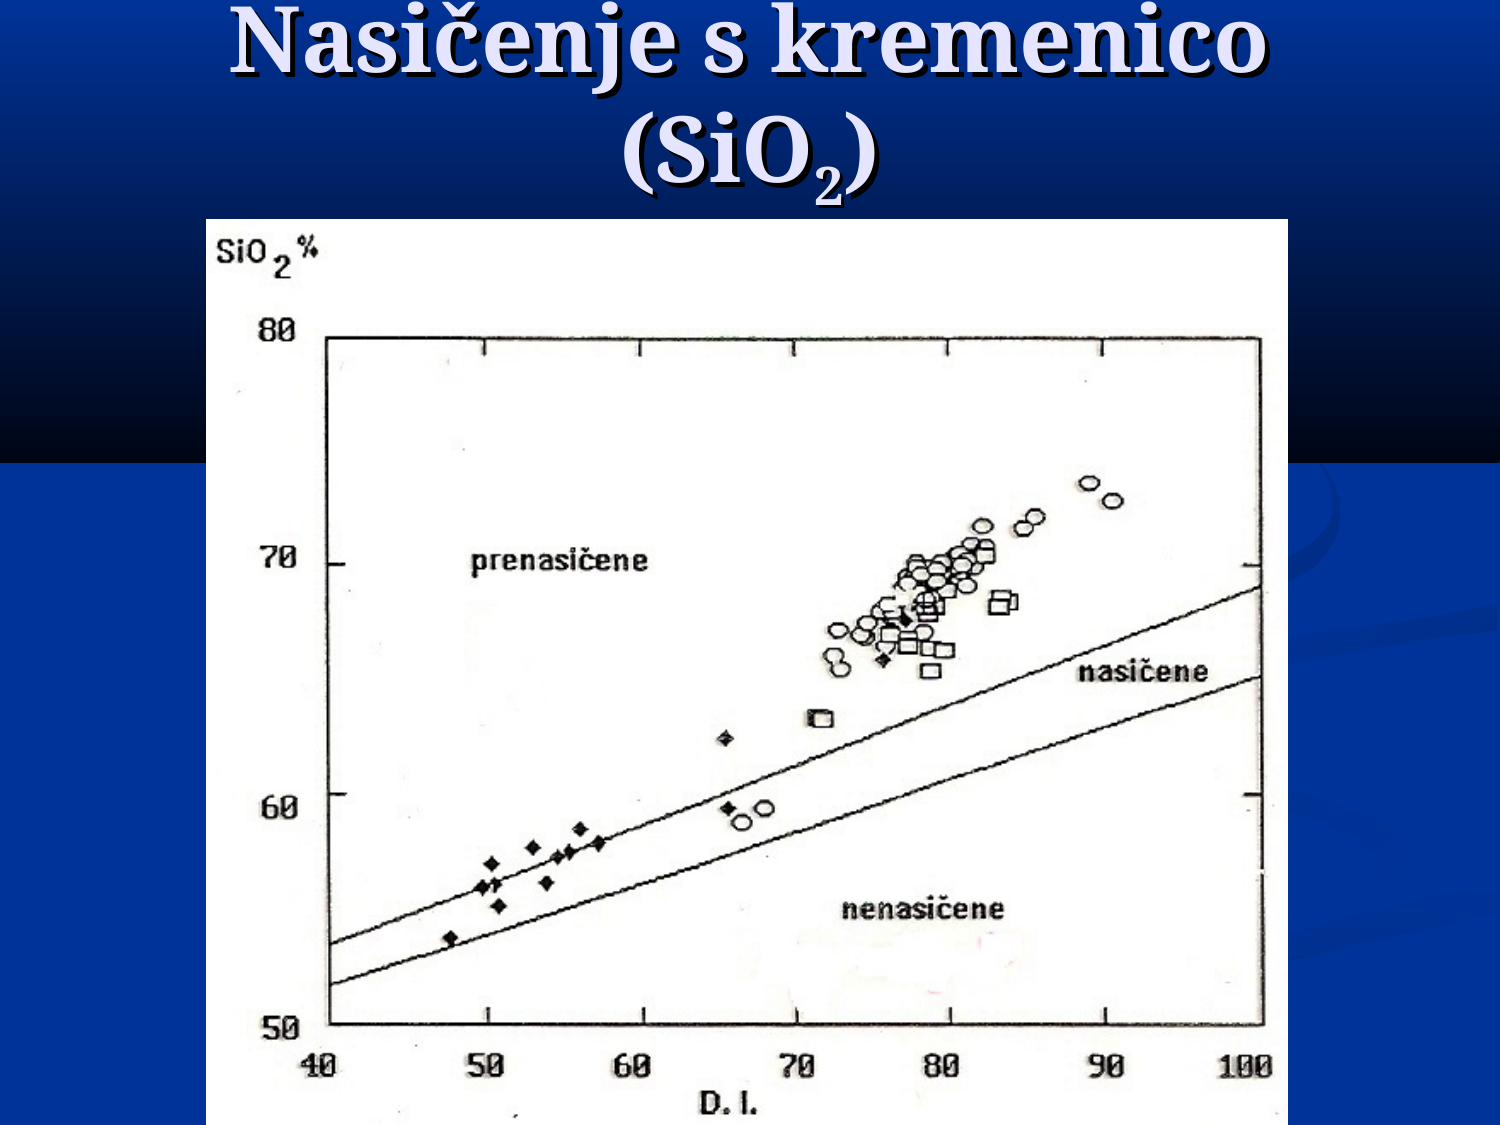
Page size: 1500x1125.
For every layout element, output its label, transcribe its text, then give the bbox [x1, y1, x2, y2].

title Nasičenje s kremenico (SiO2) [75, 0, 1426, 197]
text_box [206, 219, 1288, 1125]
